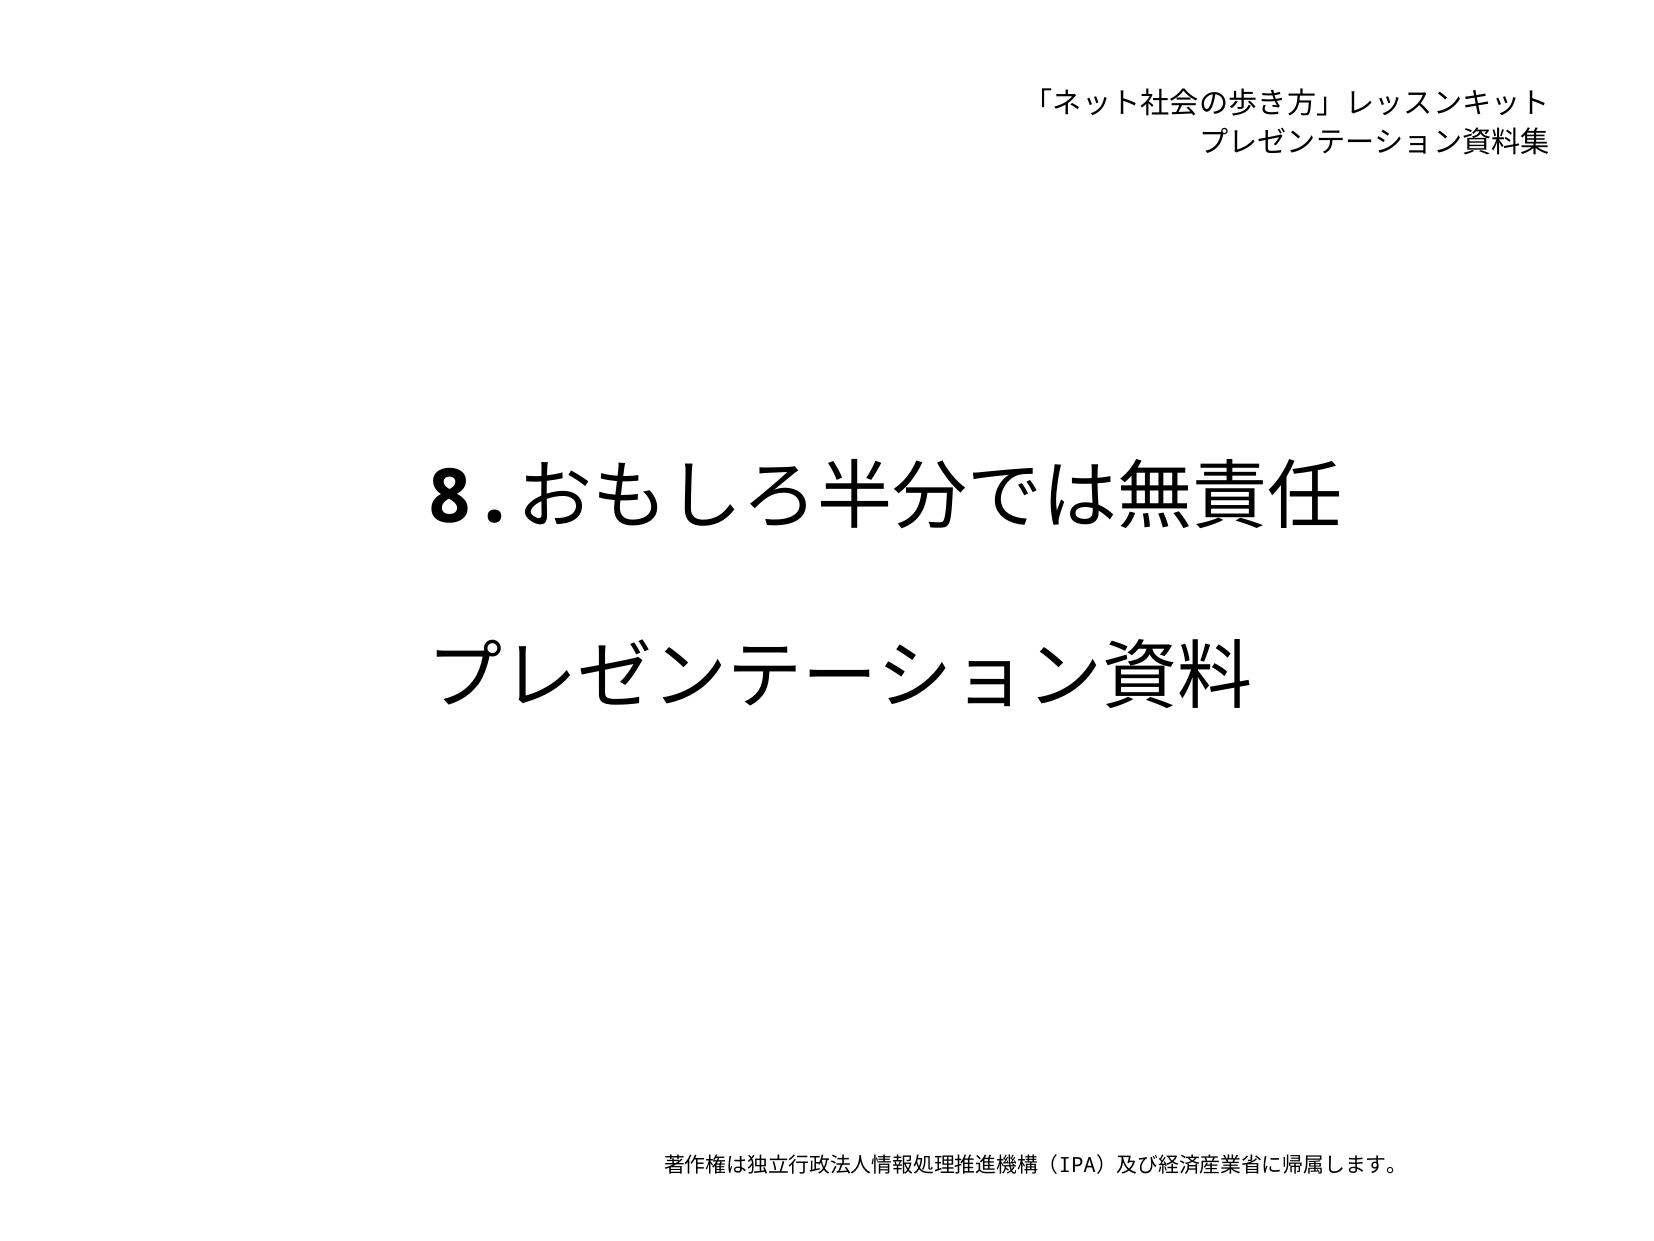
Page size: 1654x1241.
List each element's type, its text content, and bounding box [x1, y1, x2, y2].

text_box 8.おもしろ半分では無責任 プレゼンテーション資料 [413, 442, 1359, 729]
text_box 著作権は独立行政法人情報処理推進機構（IPA）及び経済産業省に帰属します。 [649, 1145, 1536, 1186]
text_box 「ネット社会の歩き方」レッスンキット プレゼンテーション資料集 [1003, 74, 1566, 169]
